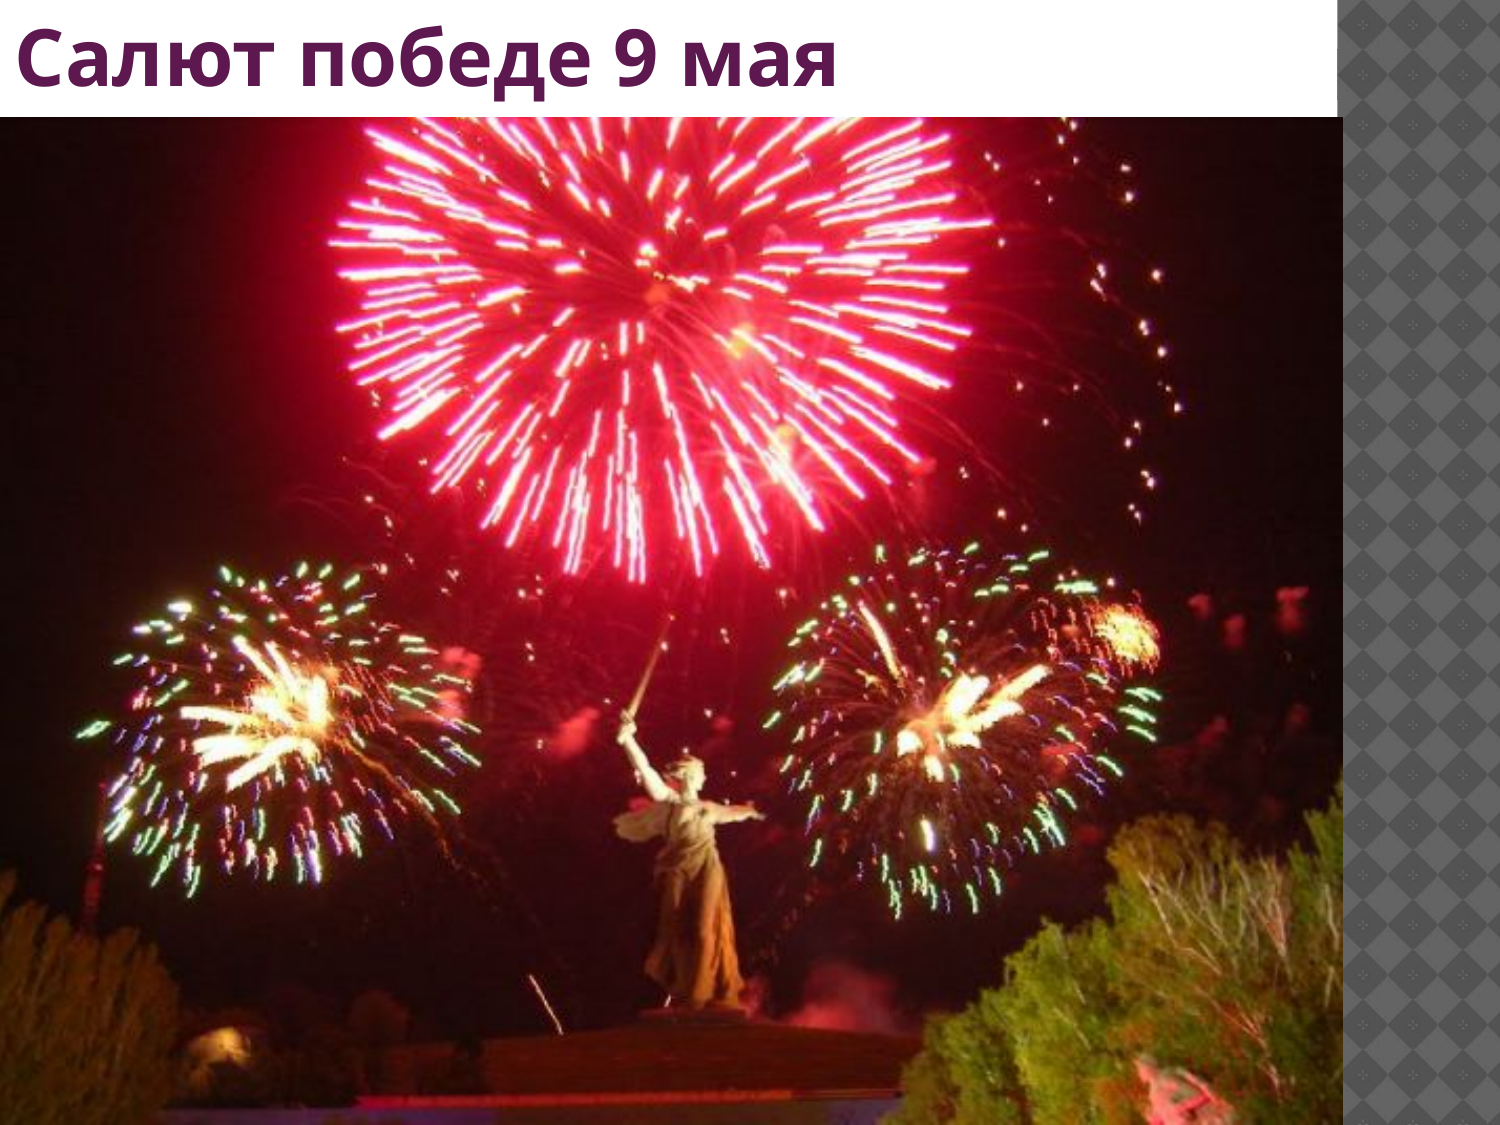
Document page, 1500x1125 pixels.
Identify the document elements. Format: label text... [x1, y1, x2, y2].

title Салют победе 9 мая [0, 0, 1263, 117]
picture [0, 117, 1343, 1125]
